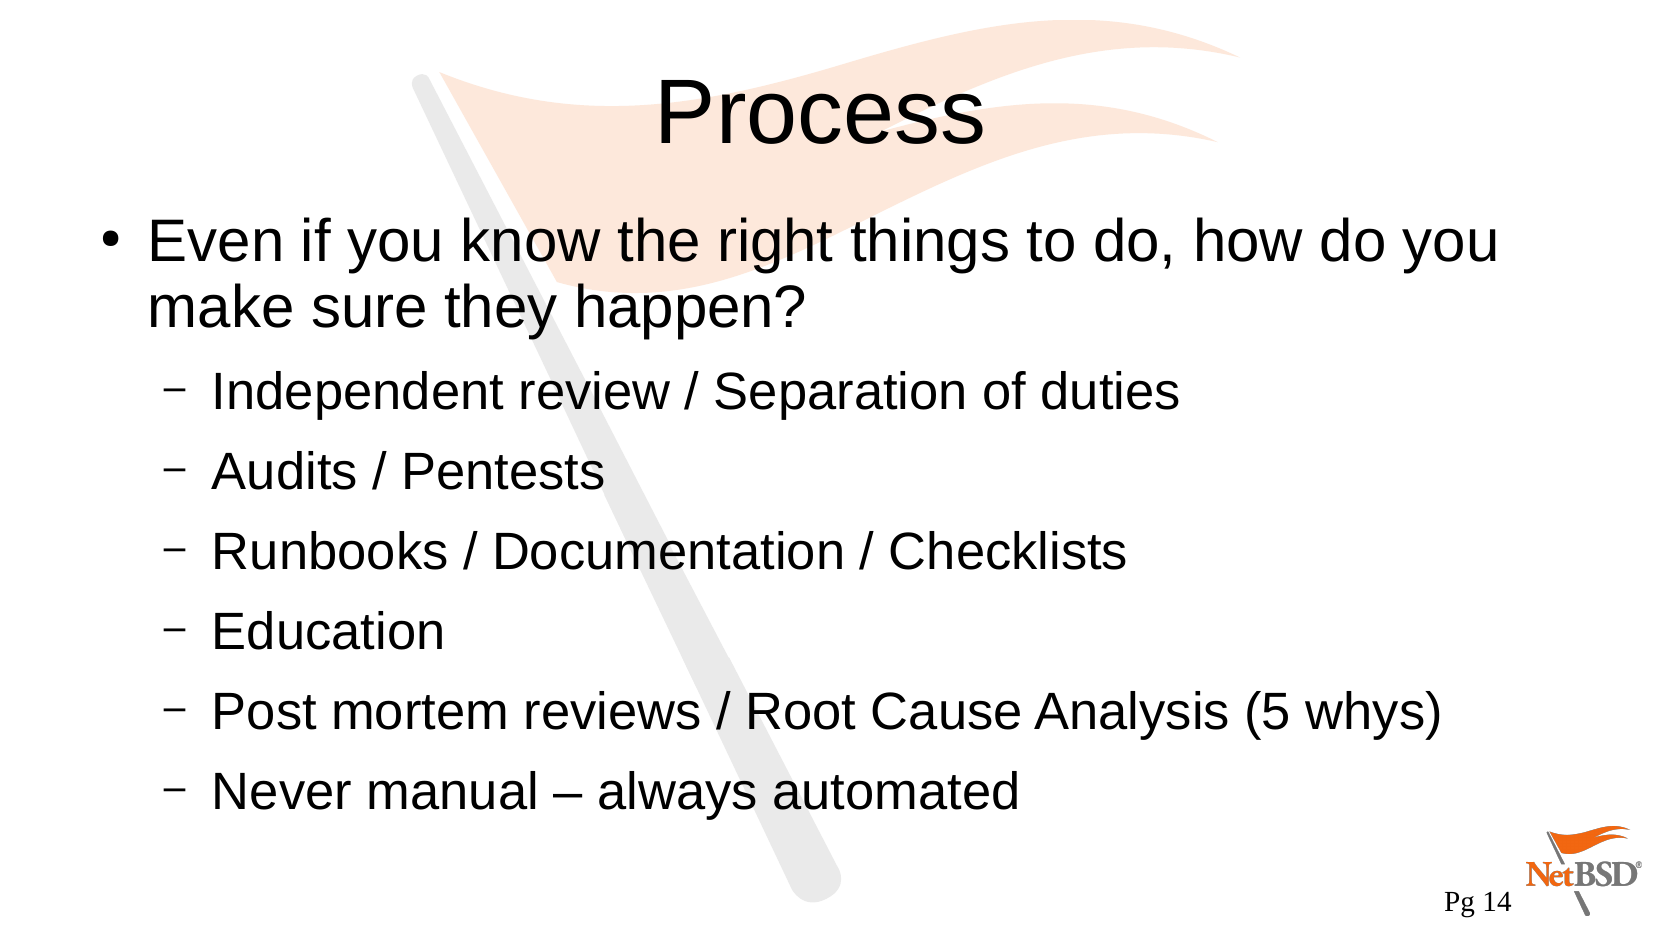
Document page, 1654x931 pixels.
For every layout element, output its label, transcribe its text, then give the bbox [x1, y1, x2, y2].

title Process [76, 33, 1565, 189]
picture [1526, 826, 1642, 916]
list Even if you know the right things to do, how do you make sure they happen? Independent review / Separation of duties Audits / Pentests Runbooks / Documentation / Checklists Education Post mortem reviews / Root Cause Analysis (5 whys) Never manual – always automated [84, 206, 1573, 827]
